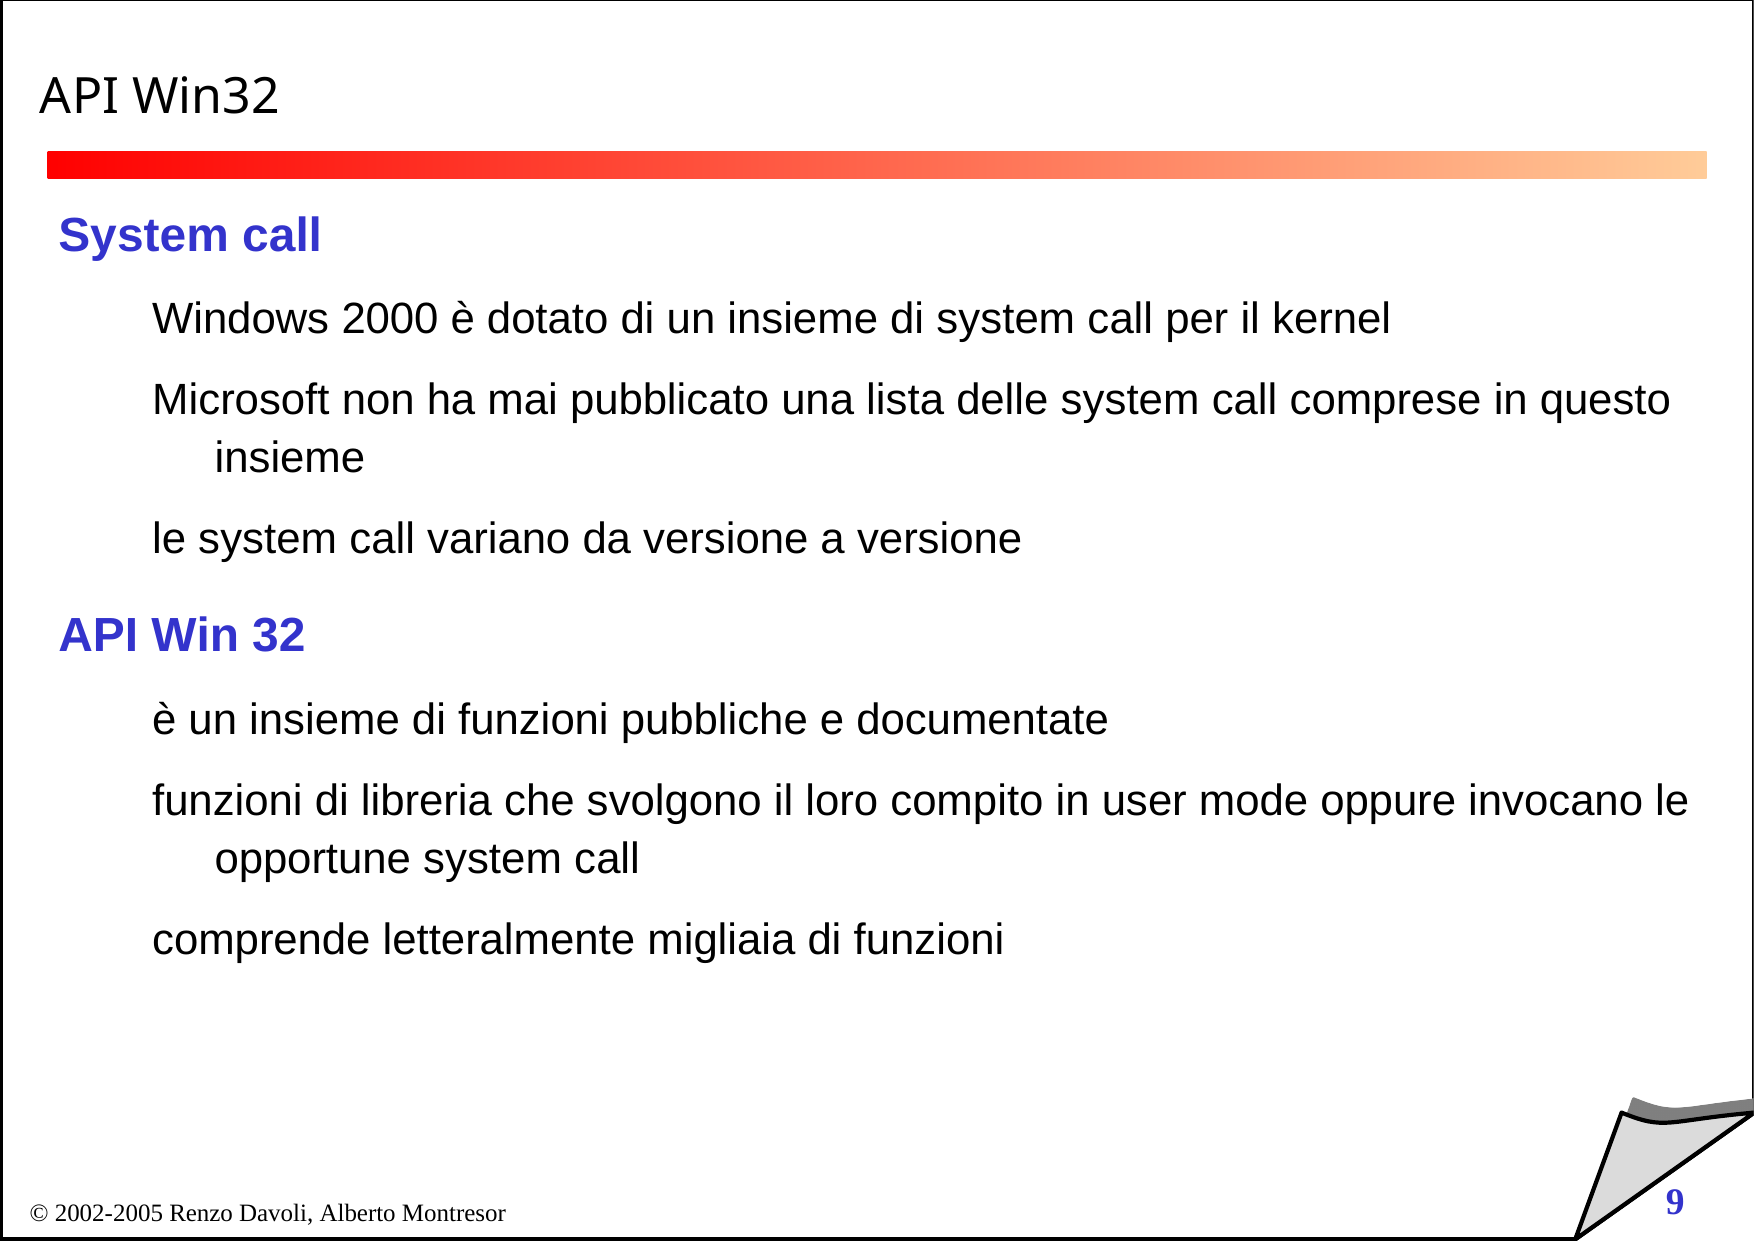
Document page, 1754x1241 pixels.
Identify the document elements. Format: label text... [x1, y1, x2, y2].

list System call Windows 2000 è dotato di un insieme di system call per il kernel Microsoft non ha mai pubblicato una lista delle system call comprese in questo insieme le system call variano da versione a versione API Win 32 è un insieme di funzioni pubbliche e documentate funzioni di libreria che svolgono il loro compito in user mode oppure invocano le opportune system call comprende letteralmente migliaia di funzioni [58, 206, 1695, 1042]
title API Win32 [40, 49, 1713, 144]
